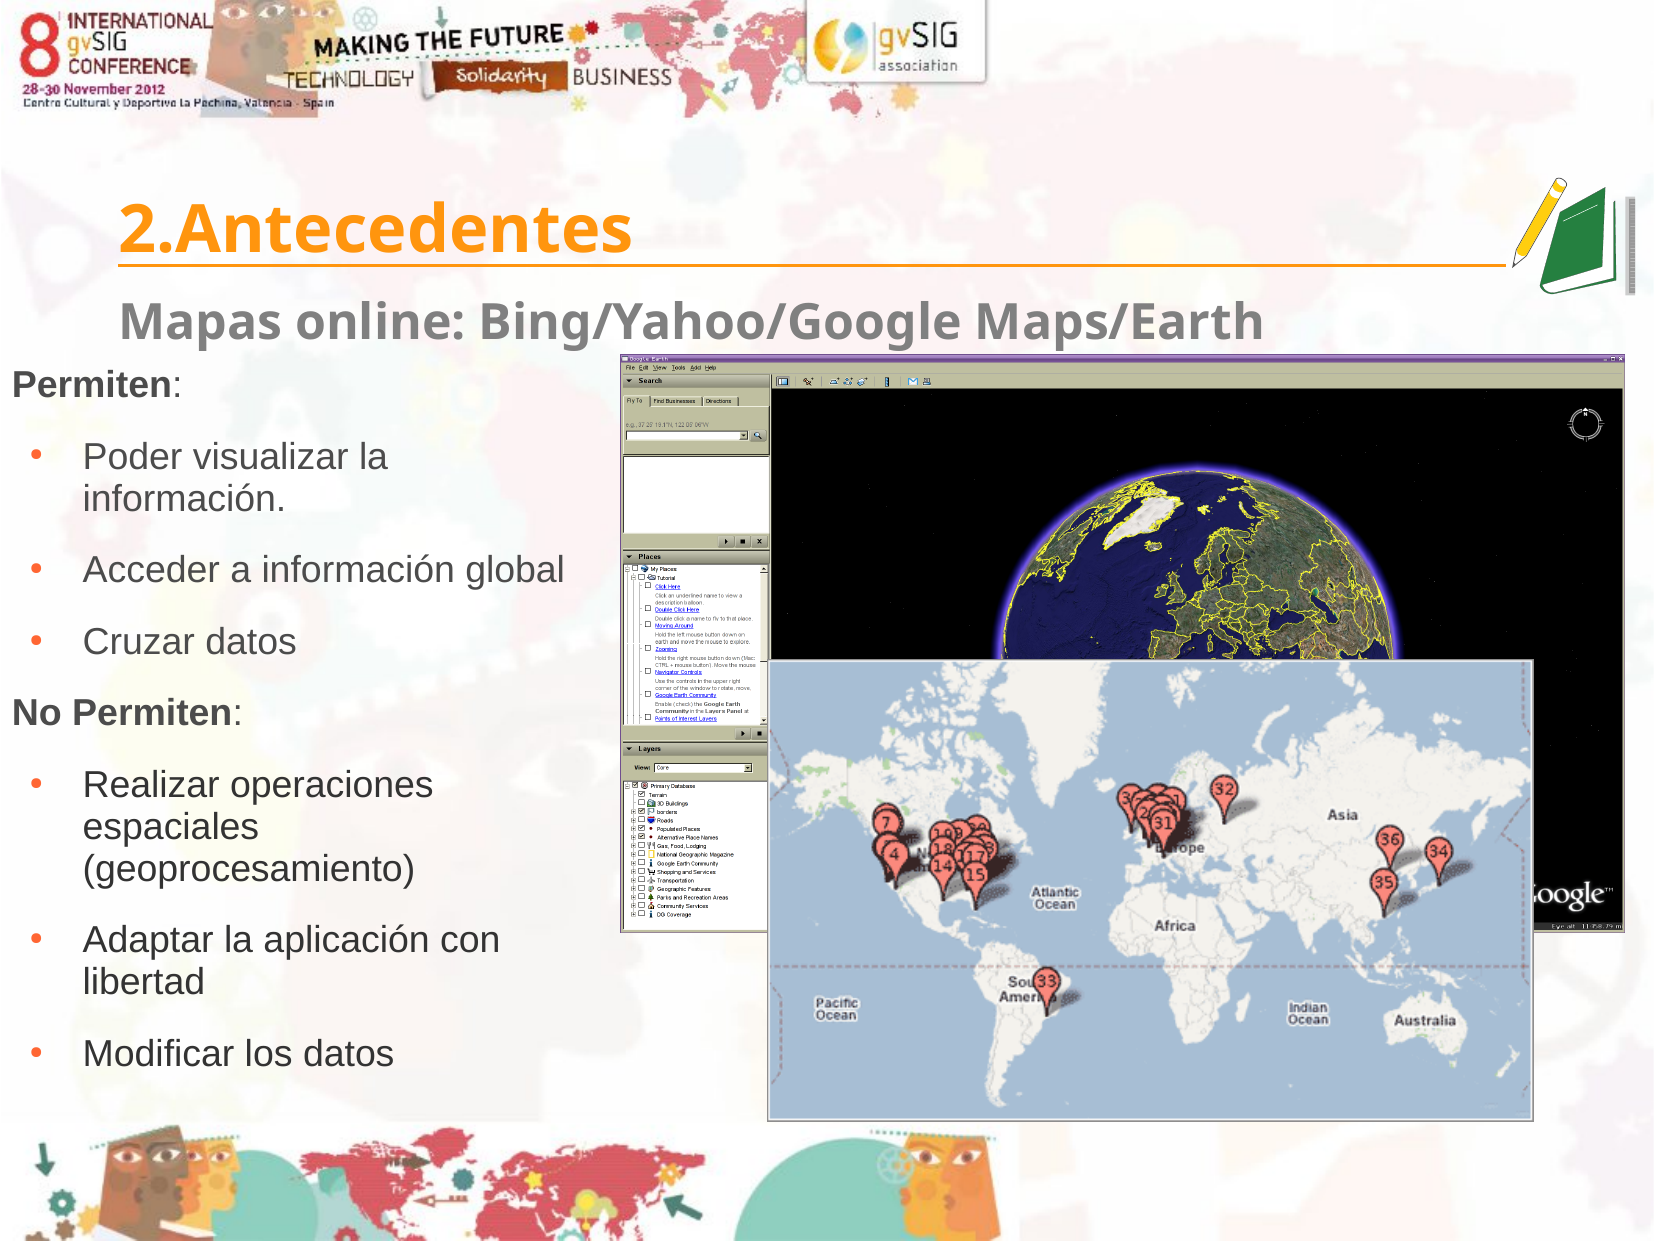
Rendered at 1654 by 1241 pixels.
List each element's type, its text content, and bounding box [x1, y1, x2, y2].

list Permiten: Poder visualizar la información. Acceder a información global Cruzar datos No Permiten: Realizar operaciones espaciales (geoprocesamiento) Adaptar la aplicación con libertad Modificar los datos [11, 363, 591, 1075]
title Mapas online: Bing/Yahoo/Google Maps/Earth [118, 276, 1477, 365]
picture [1, 0, 1654, 1241]
title 2.Antecedentes [118, 187, 1511, 266]
